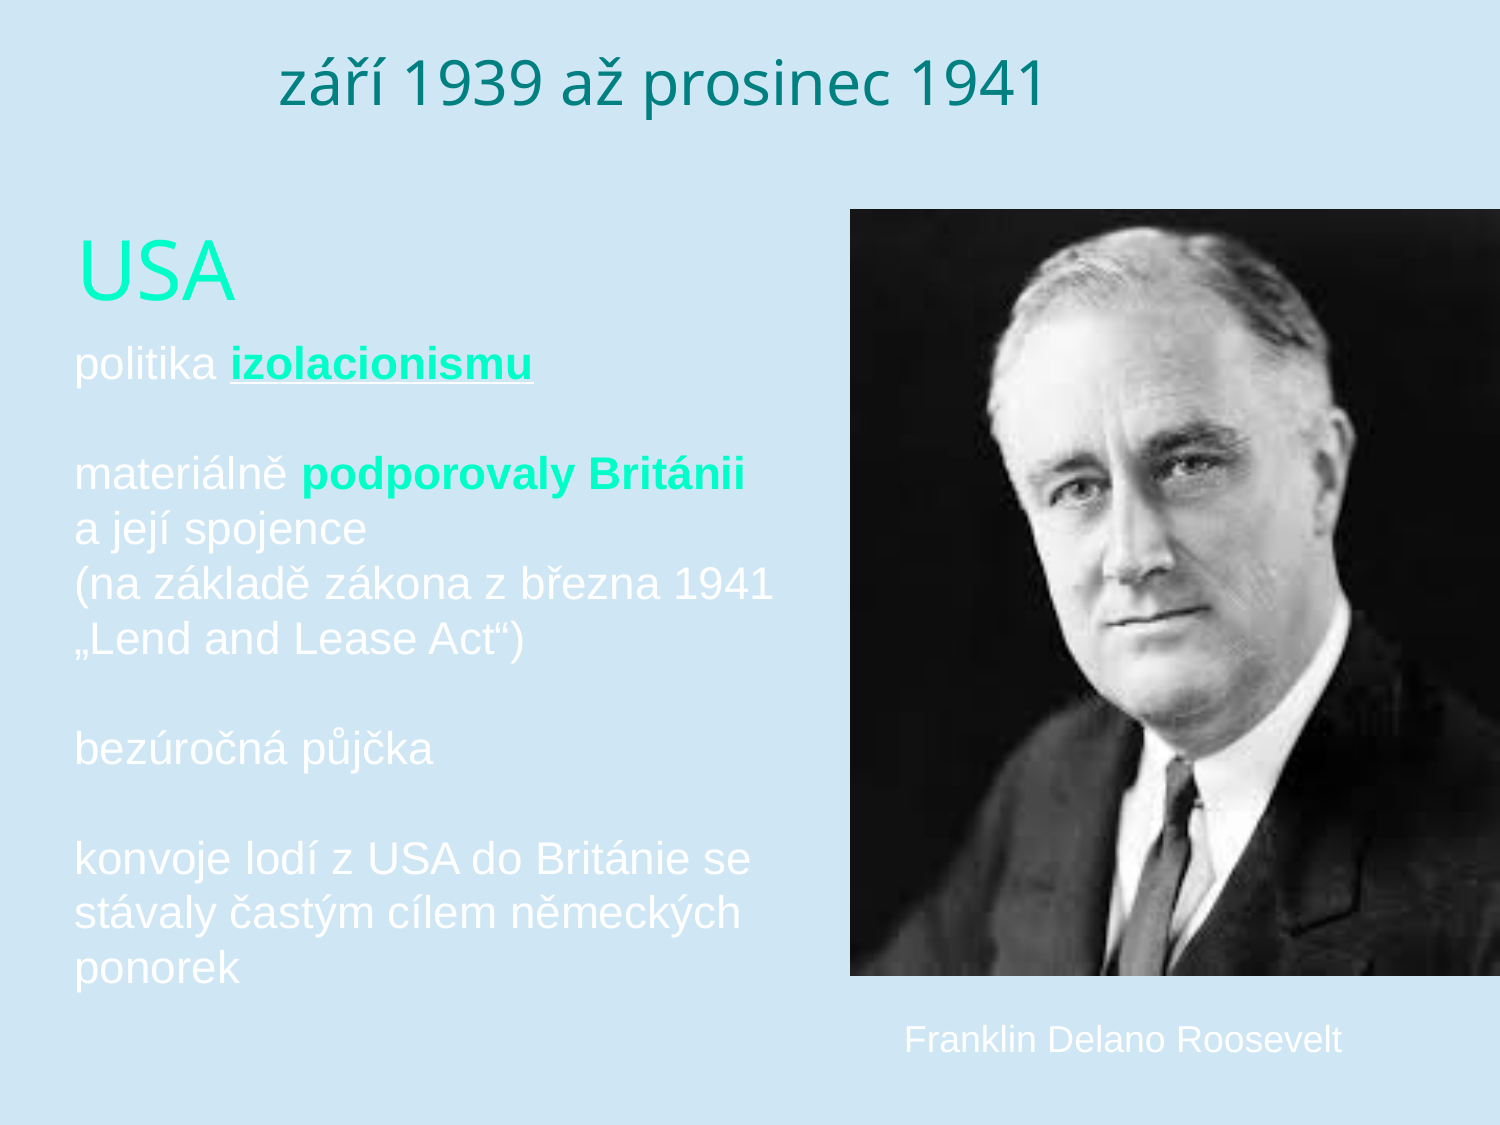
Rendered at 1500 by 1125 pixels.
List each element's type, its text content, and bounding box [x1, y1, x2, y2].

text_box září 1939 až prosinec 1941 [264, 35, 1209, 126]
picture [850, 209, 1500, 976]
text_box USA [61, 210, 313, 325]
text_box Franklin Delano Roosevelt [889, 1007, 1358, 1068]
text_box politika izolacionismu materiálně podporovaly Británii a její spojence (na základě zákona z března 1941 „Lend and Lease Act“) bezúročná půjčka konvoje lodí z USA do Británie se stávaly častým cílem německých ponorek [59, 326, 810, 1001]
